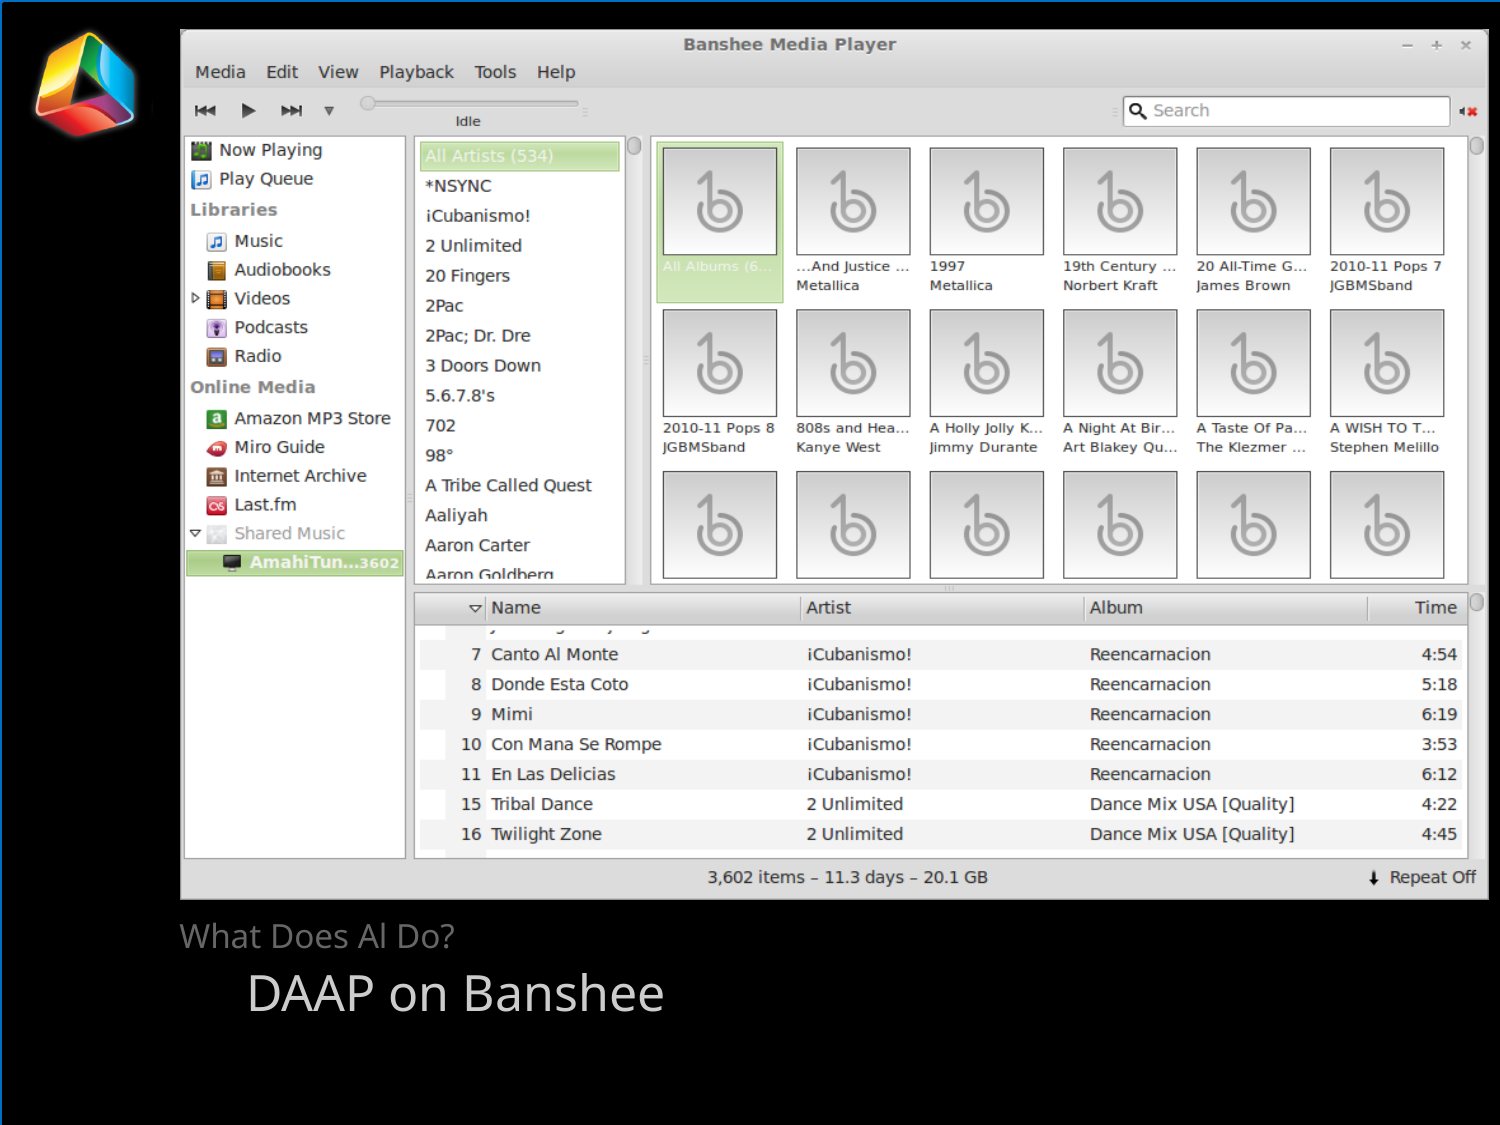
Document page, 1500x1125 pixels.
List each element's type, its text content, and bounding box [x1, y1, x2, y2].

picture [180, 29, 1489, 901]
picture [9, 26, 153, 158]
text_box What Does Al Do? DAAP on Banshee [156, 905, 1207, 1061]
text_box [0, 0, 1500, 1125]
